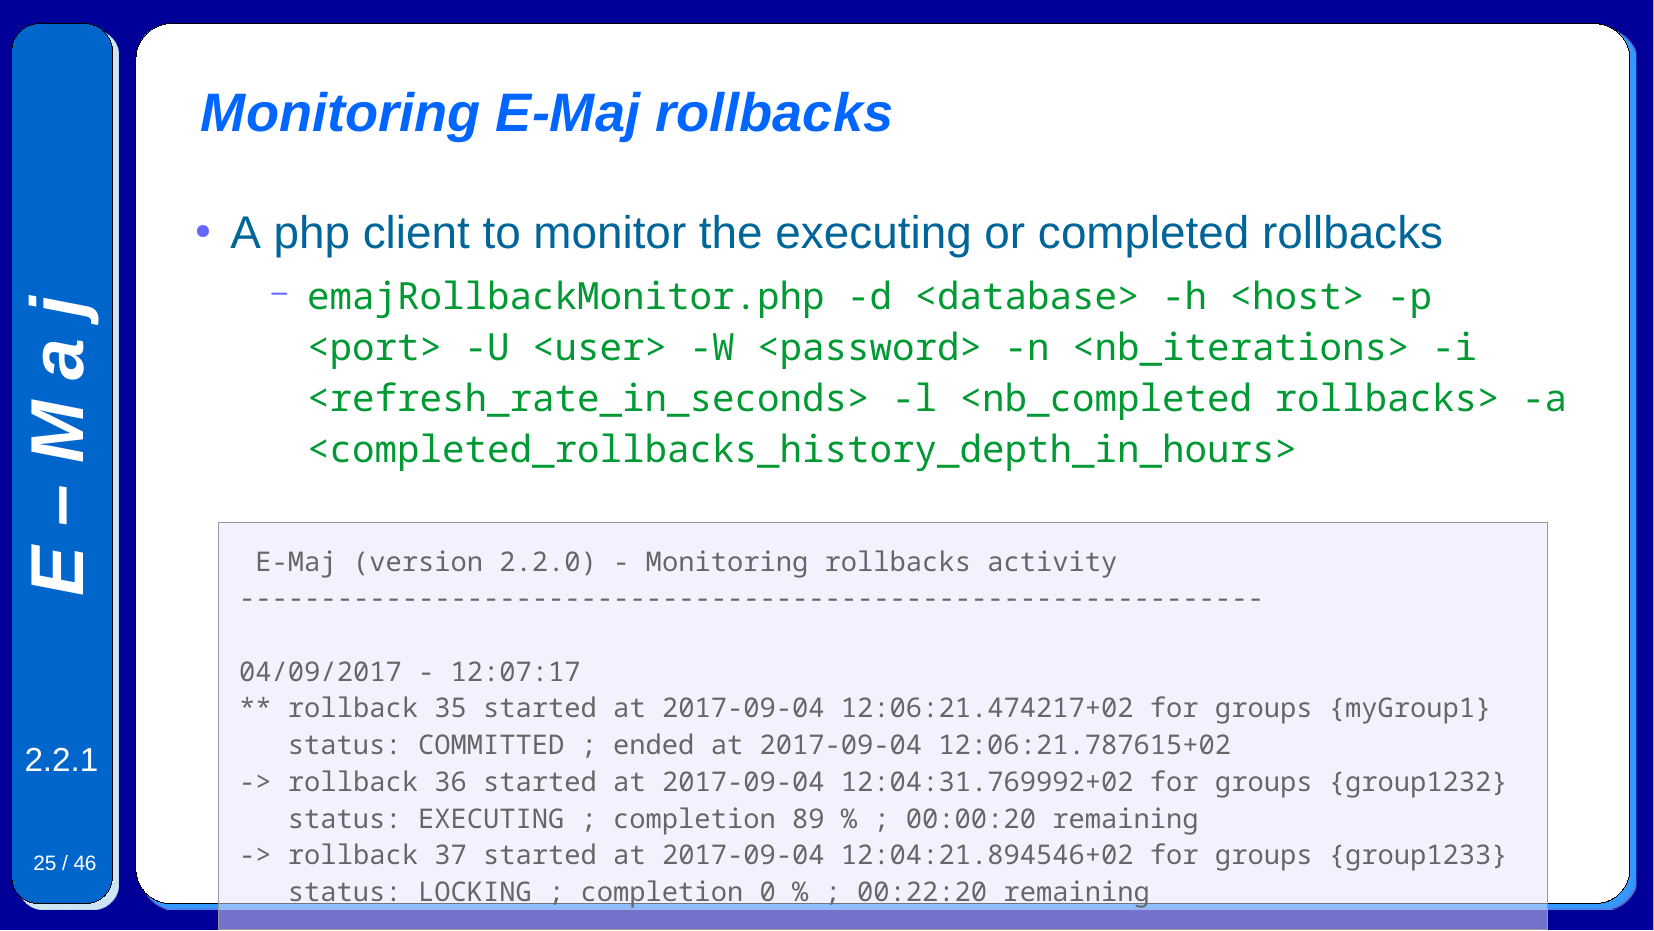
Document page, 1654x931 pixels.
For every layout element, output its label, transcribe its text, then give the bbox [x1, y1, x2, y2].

list A php client to monitor the executing or completed rollbacks emajRollbackMonitor.php -d <database> -h <host> -p <port> -U <user> -W <password> -n <nb_iterations> -i <refresh_rate_in_seconds> -l <nb_completed rollbacks> -a <completed_rollbacks_history_depth_in_hours> [177, 206, 1587, 502]
text_box E-Maj (version 2.2.0) - Monitoring rollbacks activity --------------------------------------------------------------- 04/09/2017 - 12:07:17 ** rollback 35 started at 2017-09-04 12:06:21.474217+02 for groups {myGroup1} status: COMMITTED ; ended at 2017-09-04 12:06:21.787615+02 -> rollback 36 started at 2017-09-04 12:04:31.769992+02 for groups {group1232} status: EXECUTING ; completion 89 % ; 00:00:20 remaining -> rollback 37 started at 2017-09-04 12:04:21.894546+02 for groups {group1233} status: LOCKING ; completion 0 % ; 00:22:20 remaining [218, 522, 1548, 878]
title Monitoring E-Maj rollbacks [200, 34, 1575, 191]
